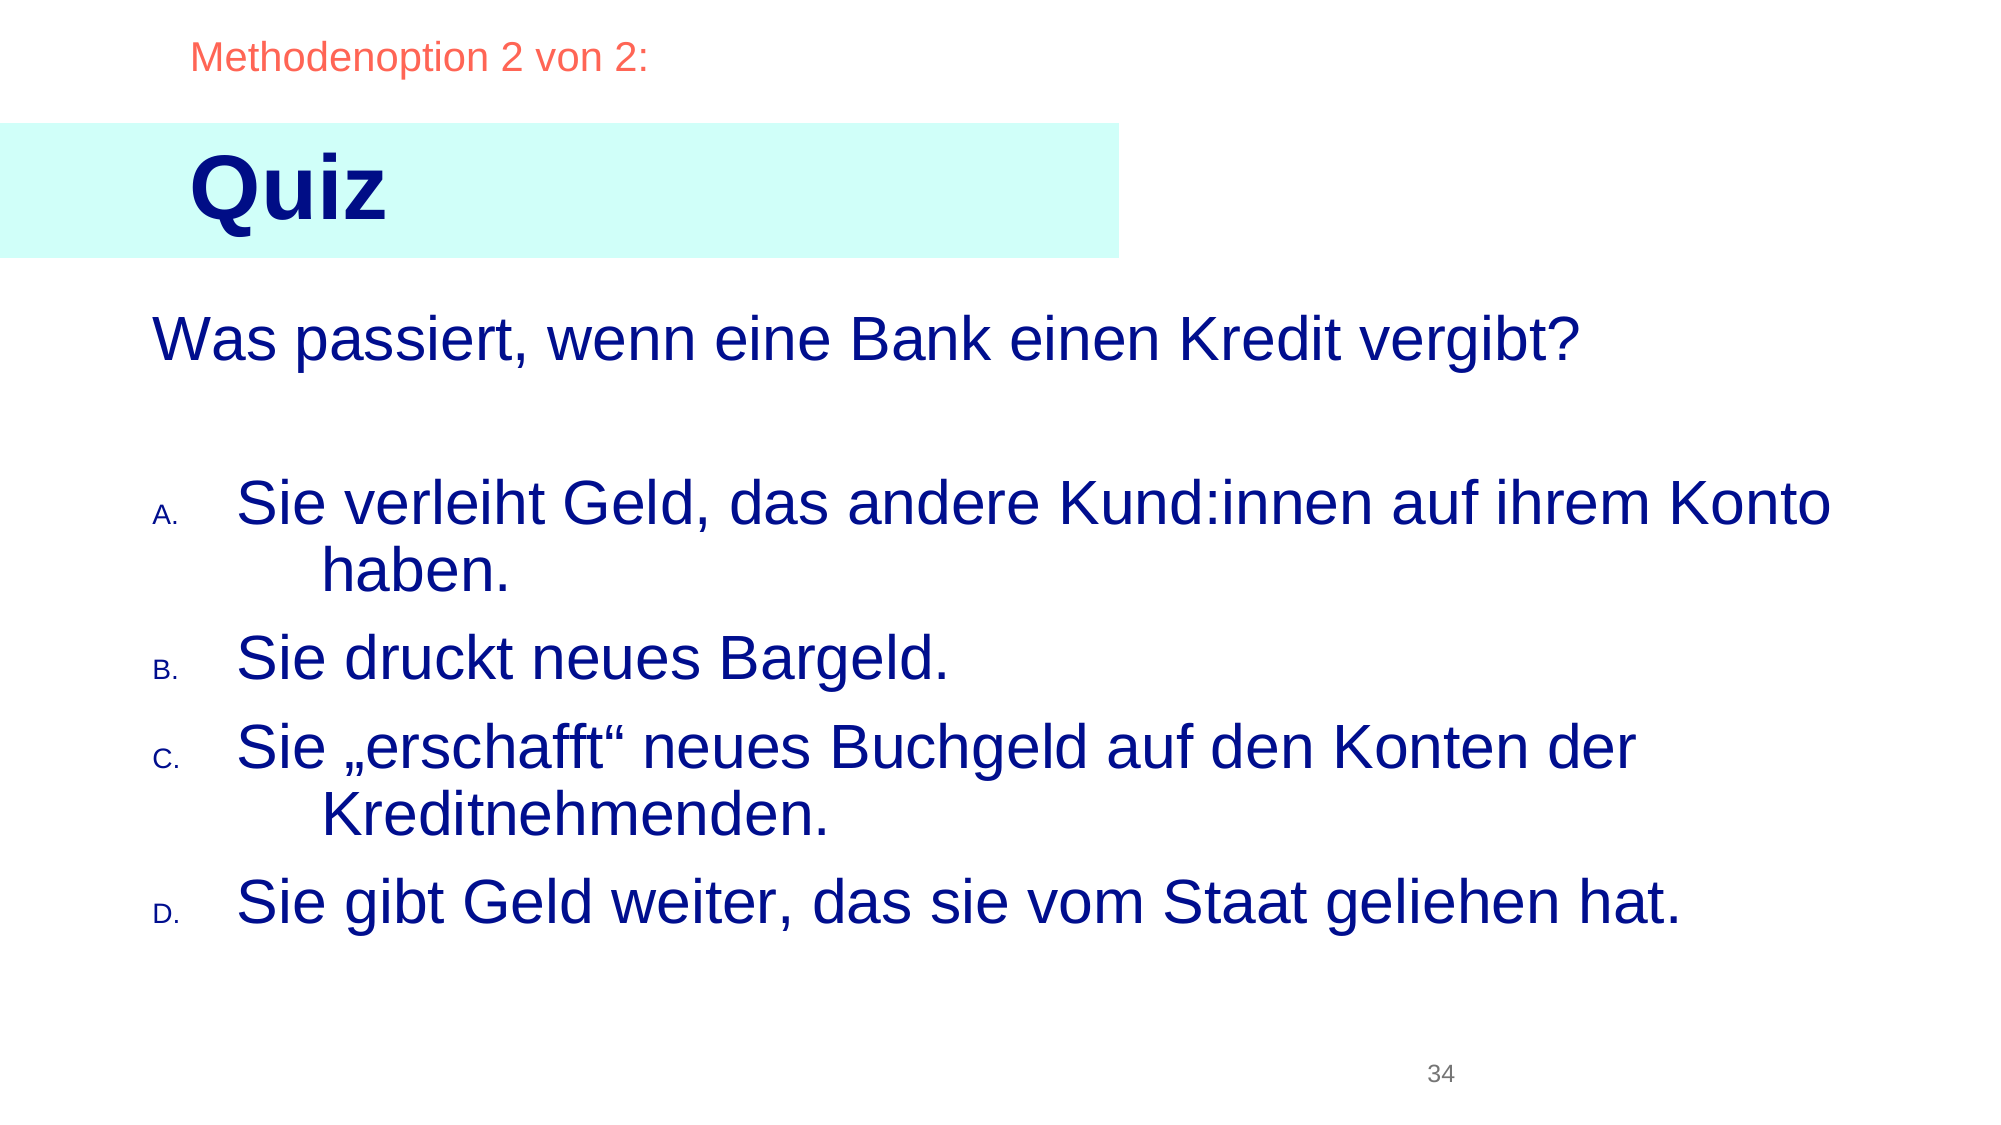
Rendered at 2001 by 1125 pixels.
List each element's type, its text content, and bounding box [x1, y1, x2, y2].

list Methodenoption 2 von 2: [137, 27, 1119, 107]
list Was passiert, wenn eine Bank einen Kredit vergibt? Sie verleiht Geld, das andere Kund:innen auf ihrem Konto haben. Sie druckt neues Bargeld. Sie „erschafft“ neues Buchgeld auf den Konten der Kreditnehmenden. Sie gibt Geld weiter, das sie vom Staat geliehen hat. [137, 299, 1863, 1014]
list Quiz [137, 129, 1093, 258]
